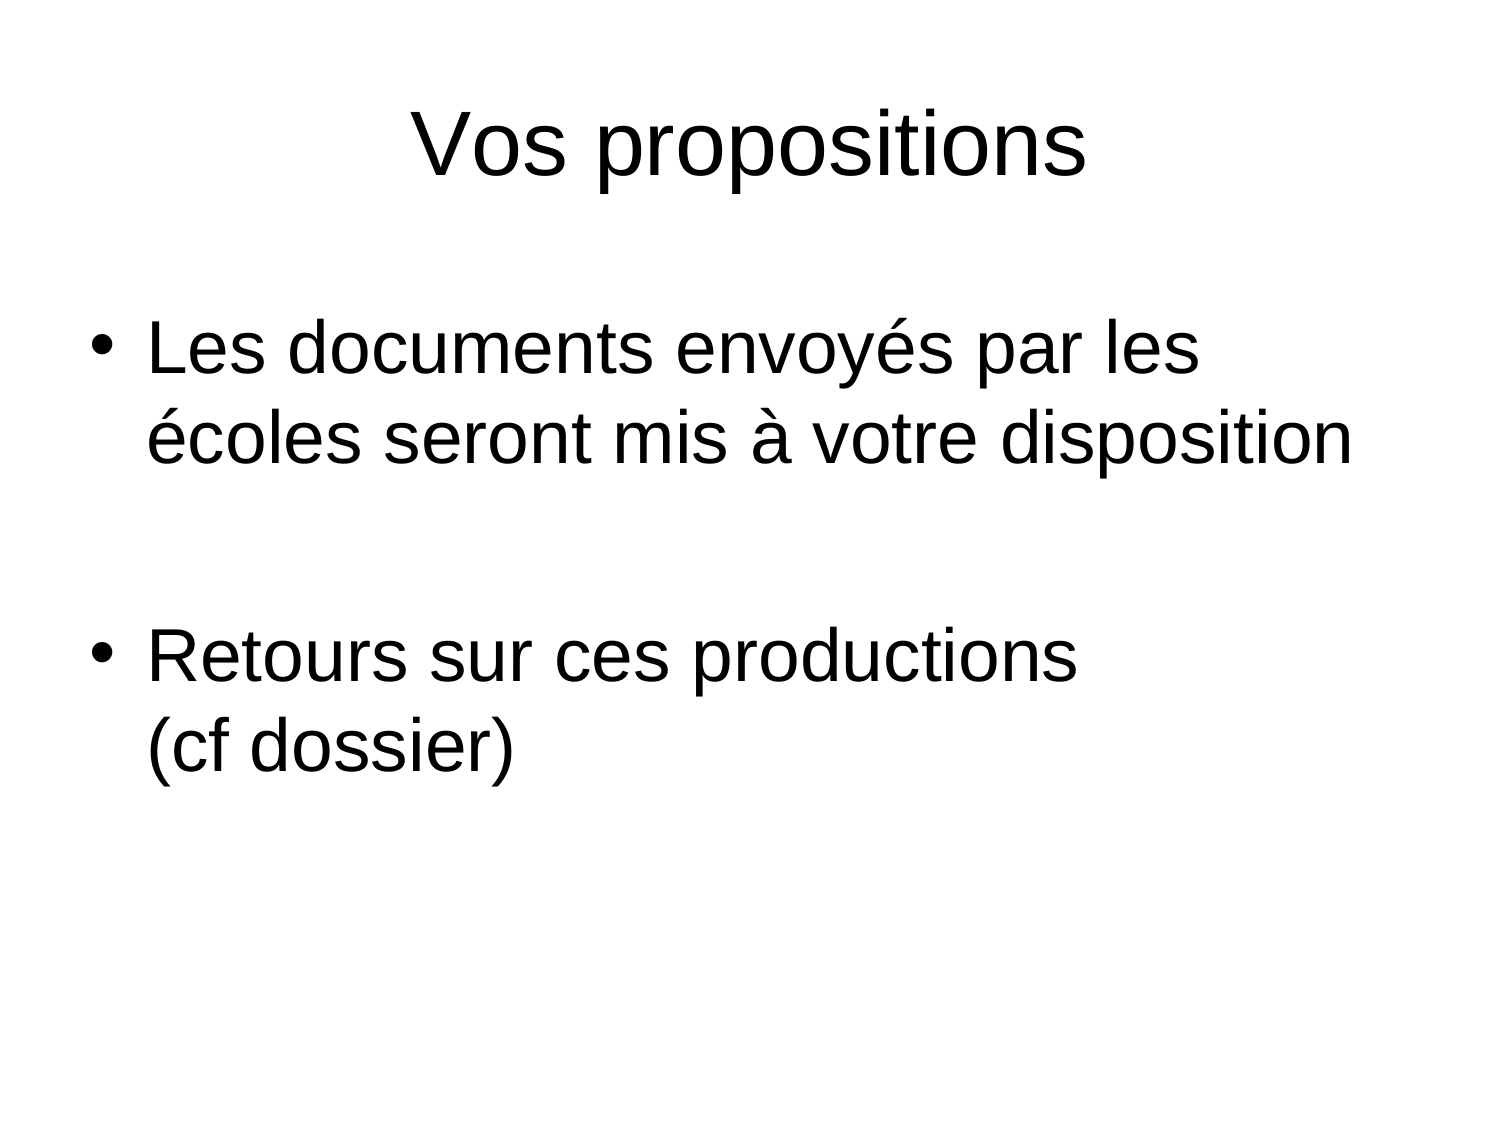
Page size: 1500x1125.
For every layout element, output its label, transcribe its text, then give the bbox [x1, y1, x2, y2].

title Vos propositions [75, 45, 1426, 233]
list Les documents envoyés par les écoles seront mis à votre disposition Retours sur ces productions (cf dossier) [75, 290, 1426, 1005]
